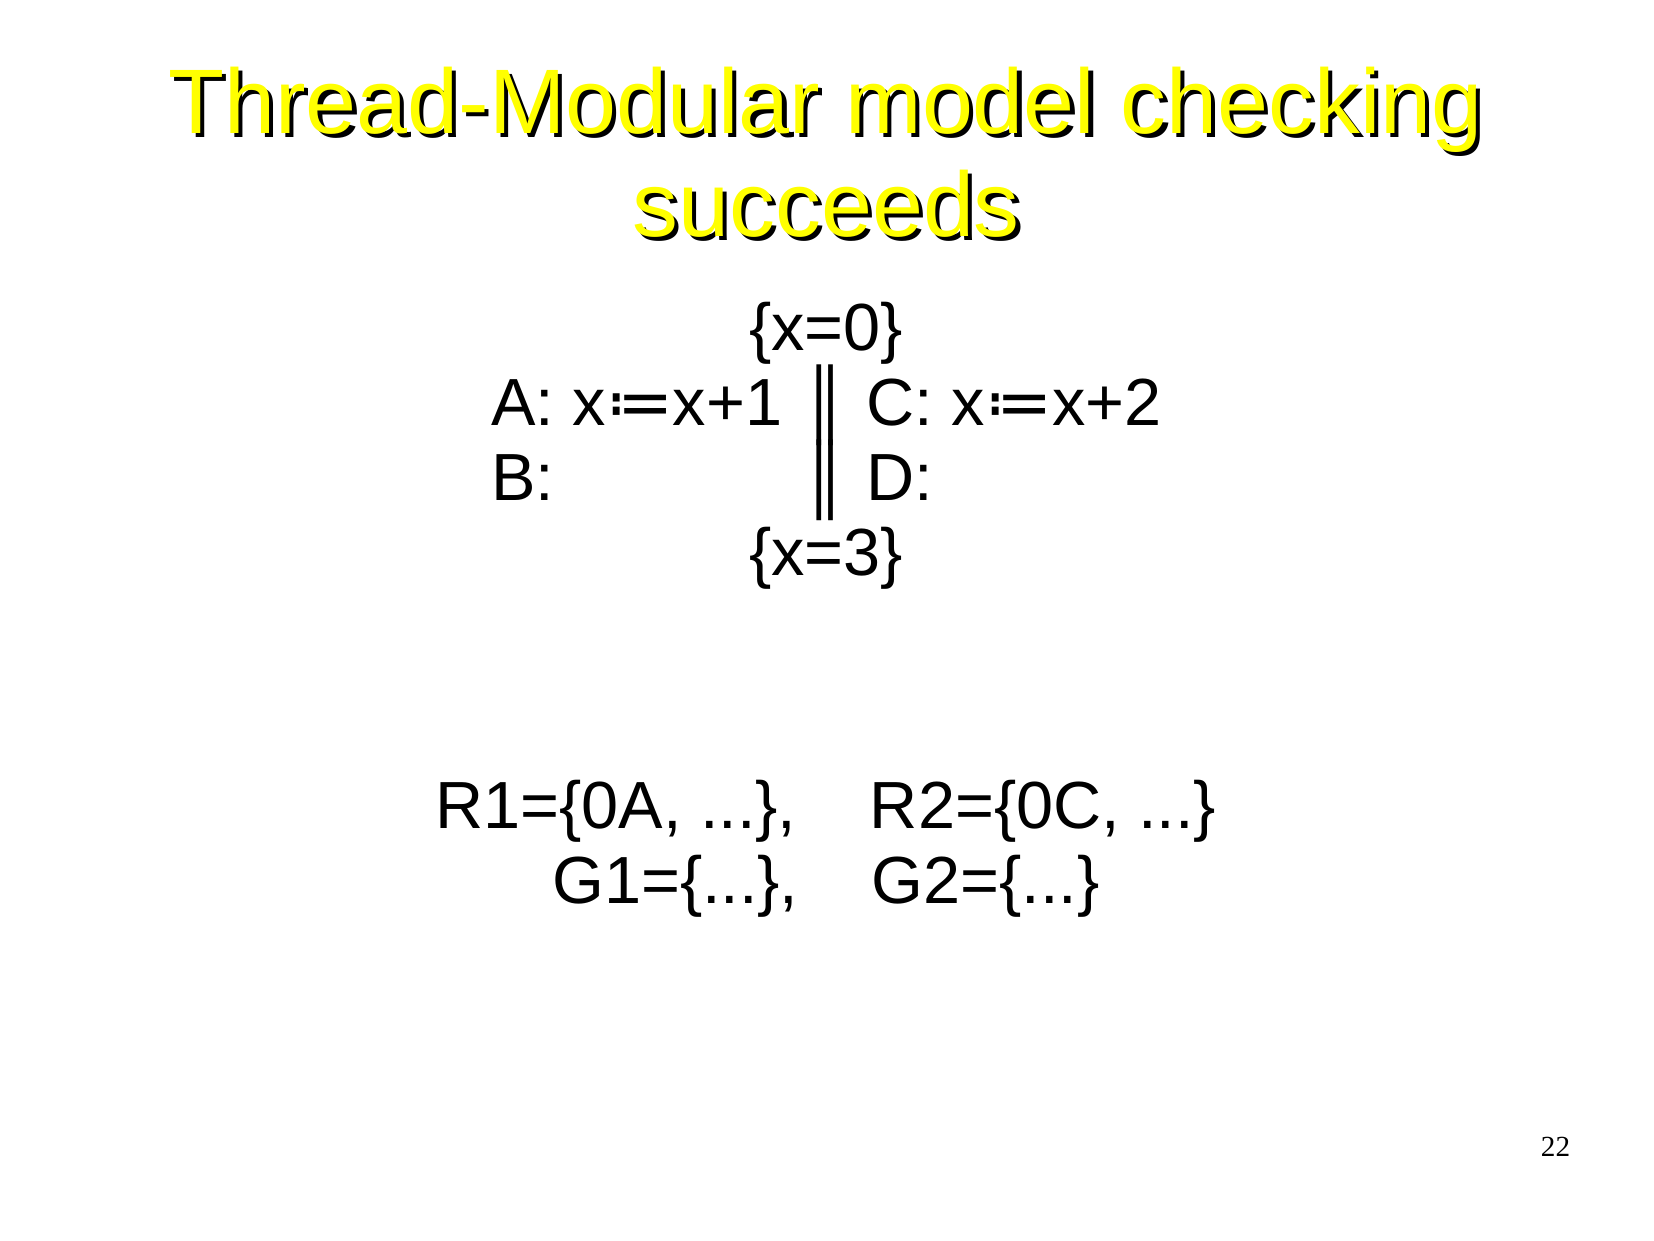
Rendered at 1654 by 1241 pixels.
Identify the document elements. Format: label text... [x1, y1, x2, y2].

title Thread-Modular model checking succeeds [82, 50, 1571, 256]
list {x=0} A: x≔x+1 ║ C: x≔x+2 B: ║ D: {x=3} R1={0A, ...}, R2={0C, ...} G1={...}, G2={...} [82, 290, 1571, 1109]
